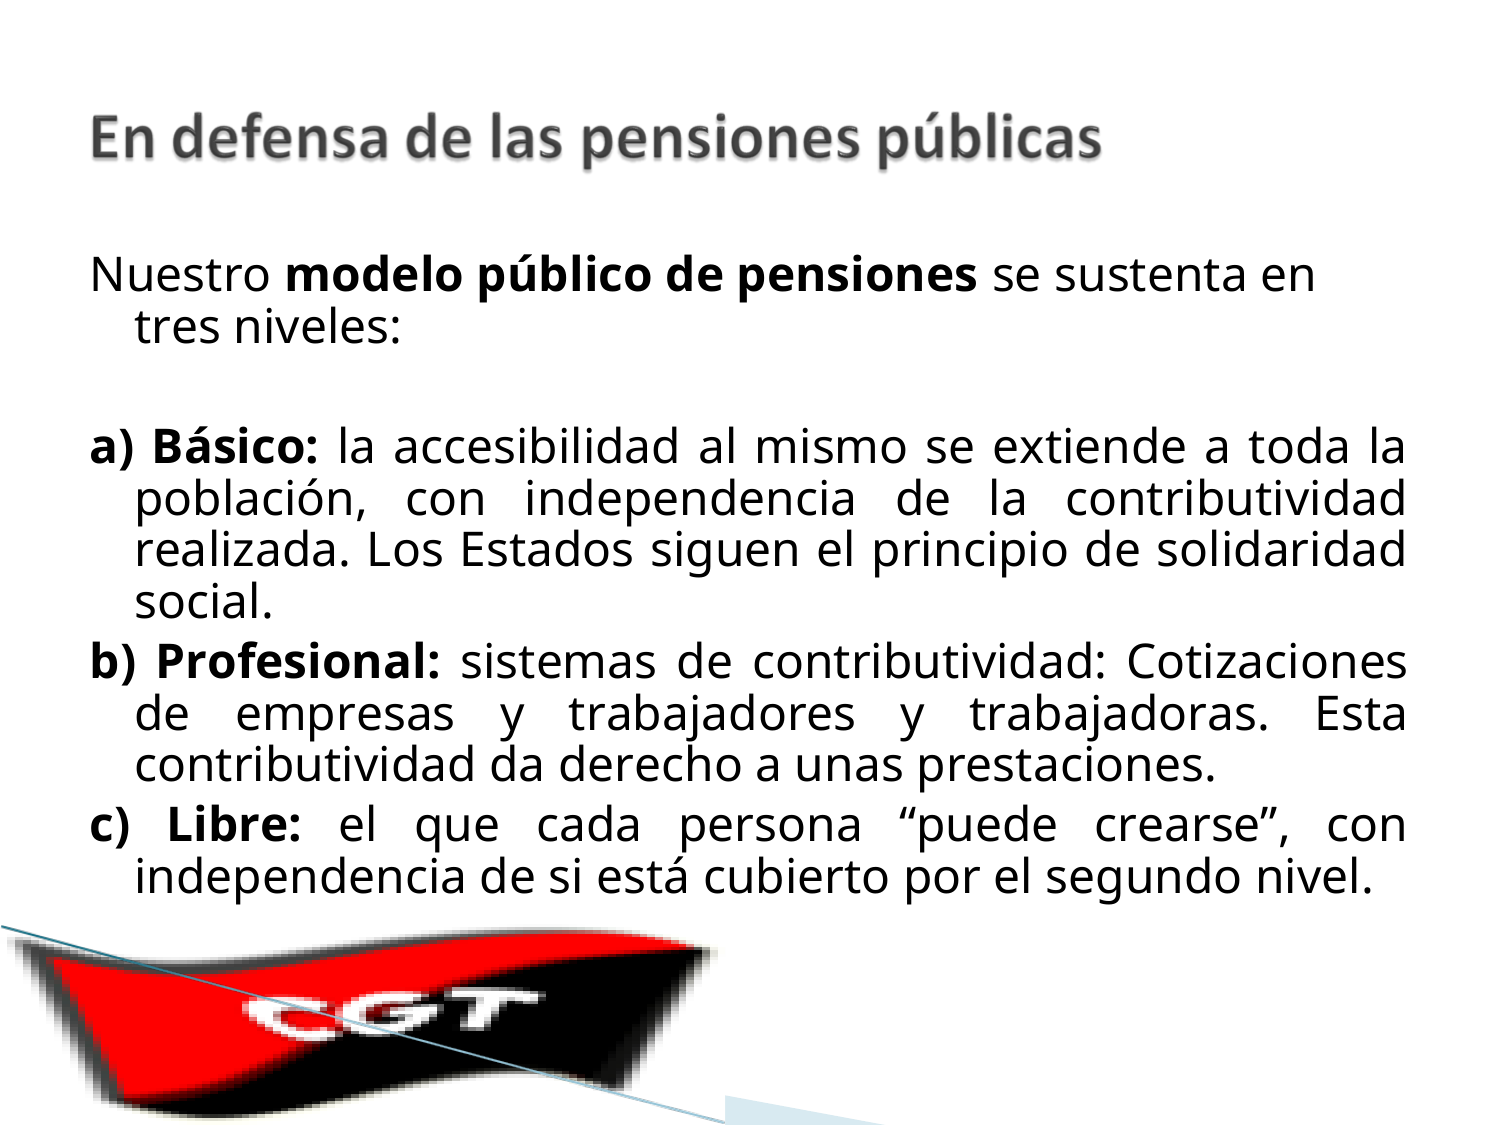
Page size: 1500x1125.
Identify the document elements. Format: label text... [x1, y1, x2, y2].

picture [0, 924, 726, 1125]
picture [43, 43, 1427, 235]
text_box Nuestro modelo público de pensiones se sustenta en tres niveles: a) Básico: la accesibilidad al mismo se extiende a toda la población, con independencia de la contributividad realizada. Los Estados siguen el principio de solidaridad social. b) Profesional: sistemas de contributividad: Cotizaciones de empresas y trabajadores y trabajadoras. Esta contributividad da derecho a unas prestaciones. c) Libre: el que cada persona “puede crearse”, con independencia de si está cubierto por el segundo nivel. [75, 242, 1426, 972]
